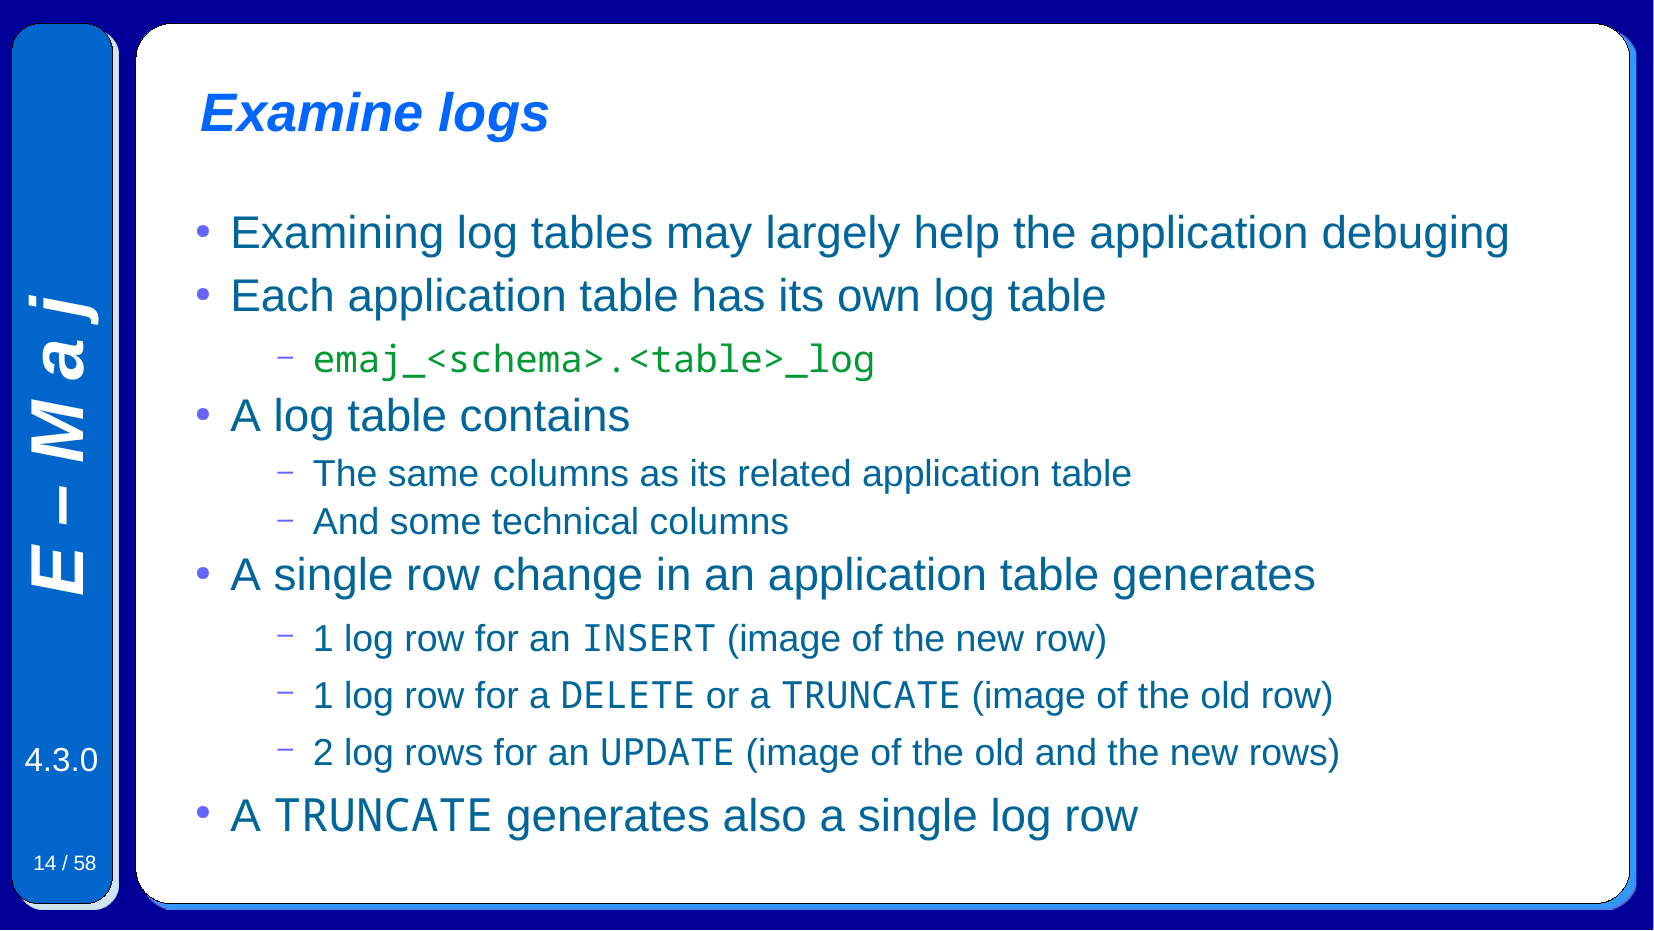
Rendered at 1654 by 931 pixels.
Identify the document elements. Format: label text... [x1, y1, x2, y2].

list Examining log tables may largely help the application debuging Each application table has its own log table emaj_<schema>.<table>_log A log table contains The same columns as its related application table And some technical columns A single row change in an application table generates 1 log row for an INSERT (image of the new row) 1 log row for a DELETE or a TRUNCATE (image of the old row) 2 log rows for an UPDATE (image of the old and the new rows) A TRUNCATE generates also a single log row [177, 206, 1587, 867]
title Examine logs [200, 34, 1575, 191]
